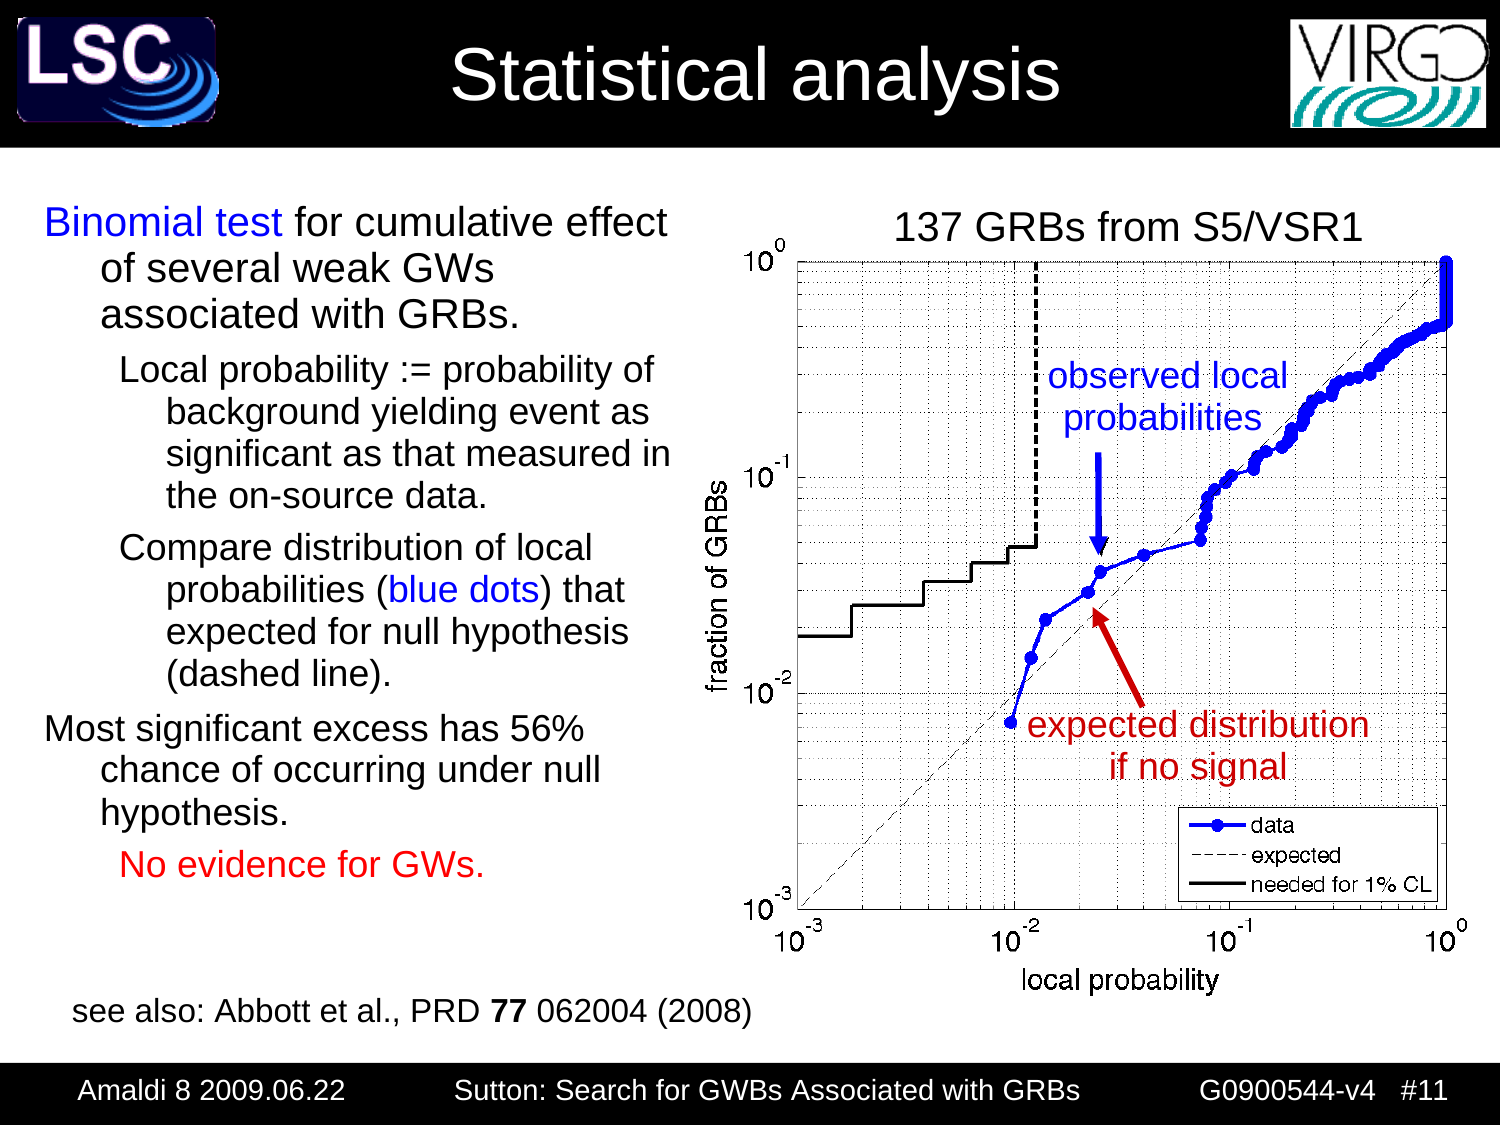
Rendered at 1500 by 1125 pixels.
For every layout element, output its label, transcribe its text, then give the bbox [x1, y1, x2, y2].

list Binomial test for cumulative effect of several weak GWs associated with GRBs. Local probability := probability of background yielding event as significant as that measured in the on-source data. Compare distribution of local probabilities (blue dots) that expected for null hypothesis (dashed line). Most significant excess has 56% chance of occurring under null hypothesis. No evidence for GWs. [43, 198, 703, 963]
picture [571, 201, 1500, 998]
title Statistical analysis [253, 24, 1258, 125]
picture [17, 17, 219, 127]
text_box observed local probabilities [949, 346, 1387, 446]
text_box see also: Abbott et al., PRD 77 062004 (2008) [57, 986, 768, 1037]
picture [1290, 23, 1492, 129]
text_box 137 GRBs from S5/VSR1 [878, 196, 1379, 259]
text_box expected distribution if no signal [980, 695, 1417, 796]
